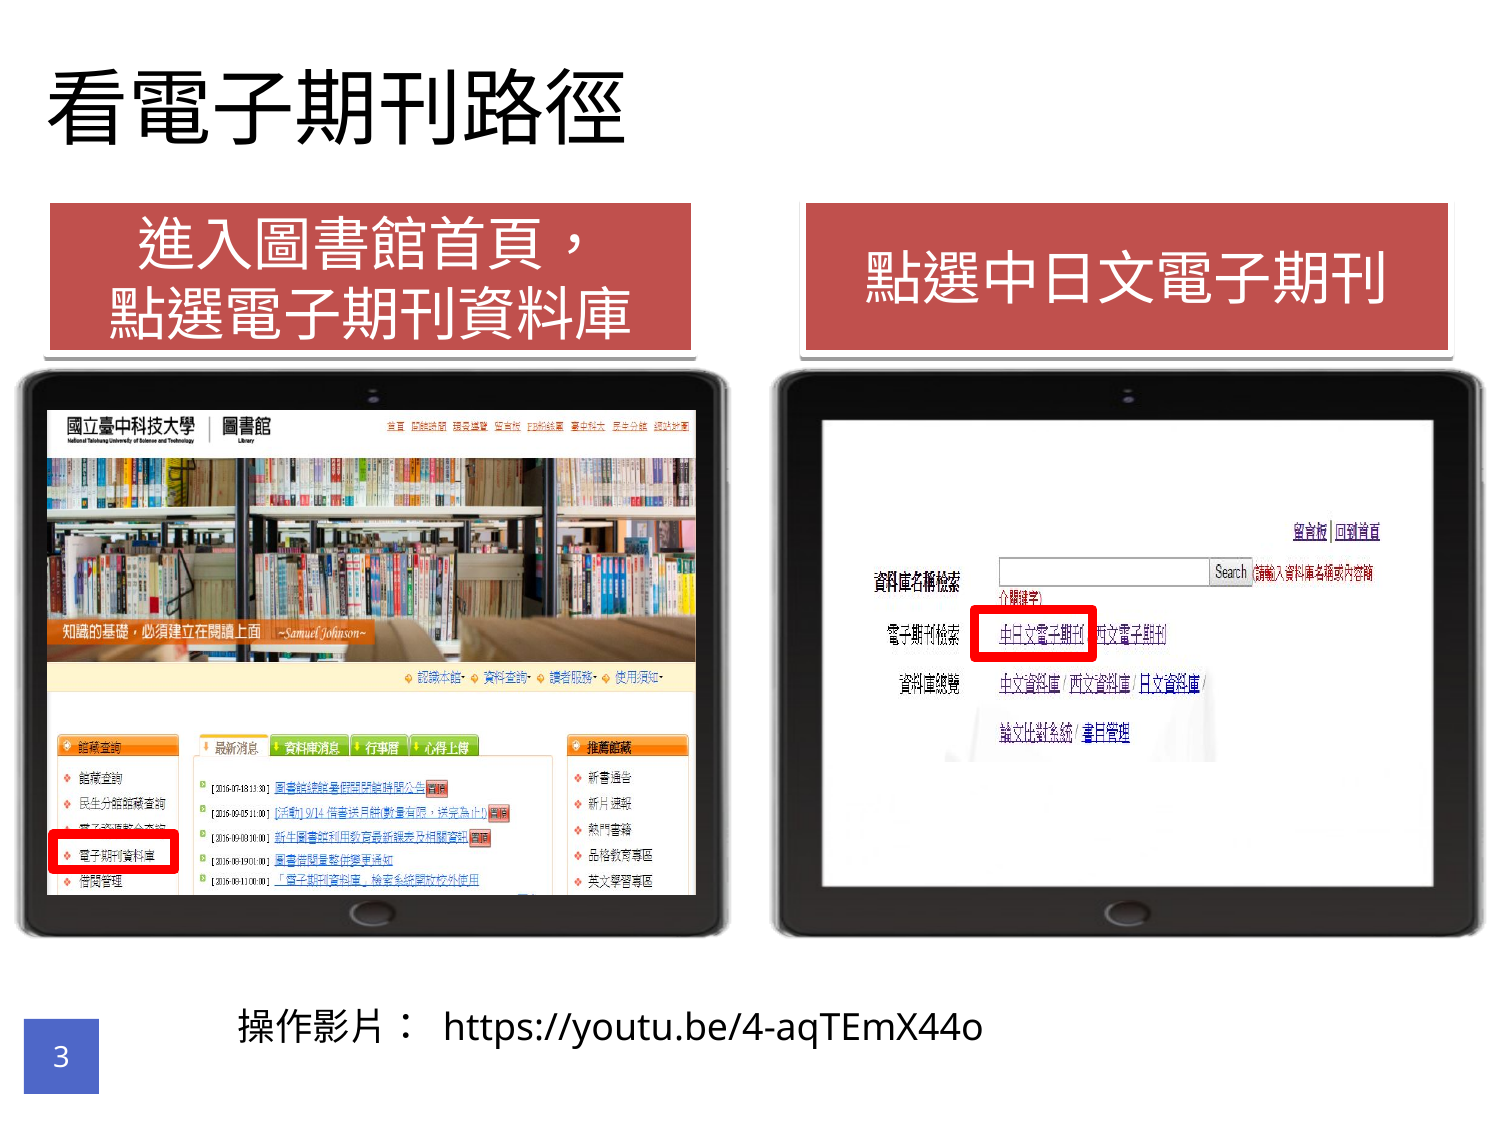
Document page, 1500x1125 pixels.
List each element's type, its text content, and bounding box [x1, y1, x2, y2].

text_box 操作影片： https://youtu.be/4-aqTEmX44o [223, 996, 999, 1062]
text_box 看電子期刊路徑 [30, 0, 643, 163]
picture [749, 359, 1494, 947]
text_box 進入圖書館首頁， 點選電子期刊資料庫 [46, 199, 695, 354]
text_box 點選中日文電子期刊 [803, 199, 1451, 354]
text_box 3 [23, 1018, 99, 1094]
picture [0, 359, 739, 947]
